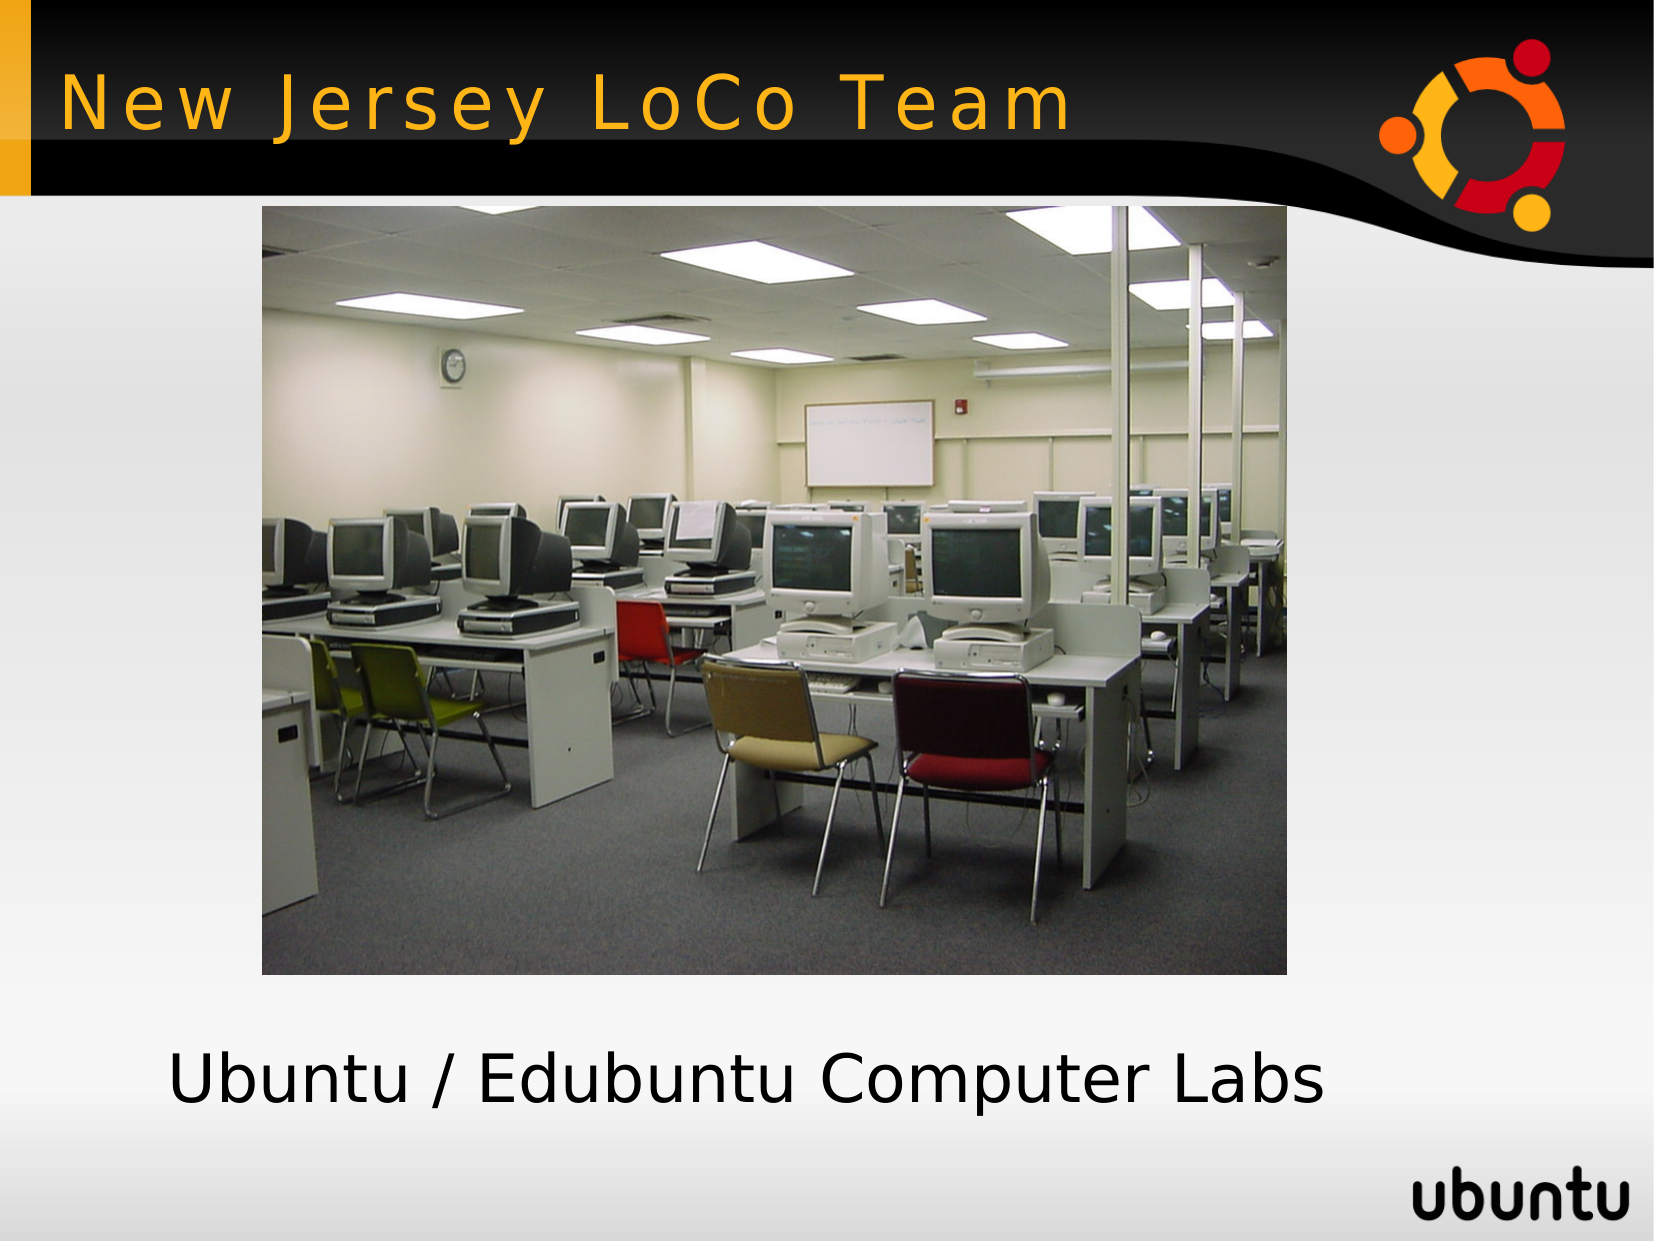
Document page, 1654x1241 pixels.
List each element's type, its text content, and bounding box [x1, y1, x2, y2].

title New Jersey LoCo Team [59, 36, 1270, 171]
picture [0, 0, 1654, 1241]
list Ubuntu / Edubuntu Computer Labs [150, 1040, 1538, 1126]
